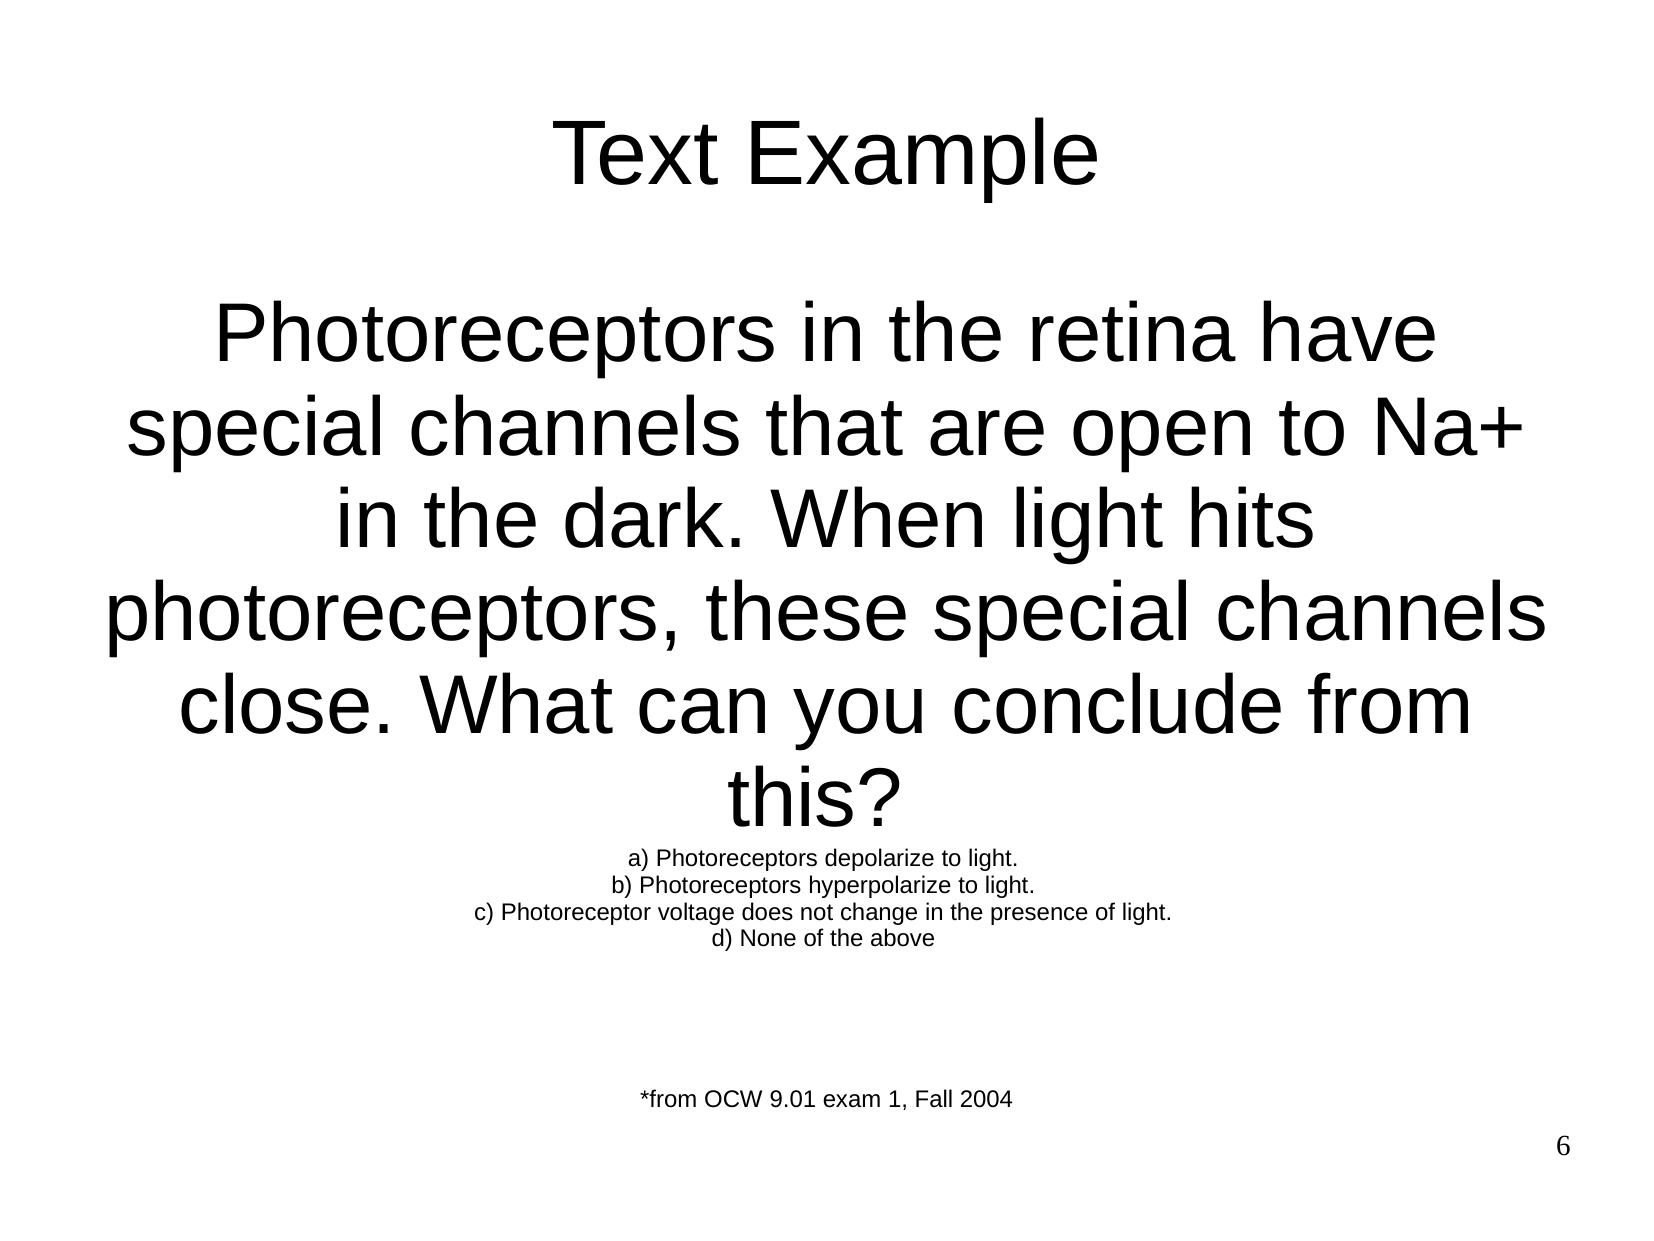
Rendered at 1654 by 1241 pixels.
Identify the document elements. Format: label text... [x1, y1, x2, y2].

title Text Example [82, 49, 1571, 257]
subtitle Photoreceptors in the retina have special channels that are open to Na+ in the dark. When light hits photoreceptors, these special channels close. What can you conclude from this? a) Photoreceptors depolarize to light. b) Photoreceptors hyperpolarize to light. c) Photoreceptor voltage does not change in the presence of light. d) None of the above *from OCW 9.01 exam 1, Fall 2004 [82, 286, 1571, 1113]
